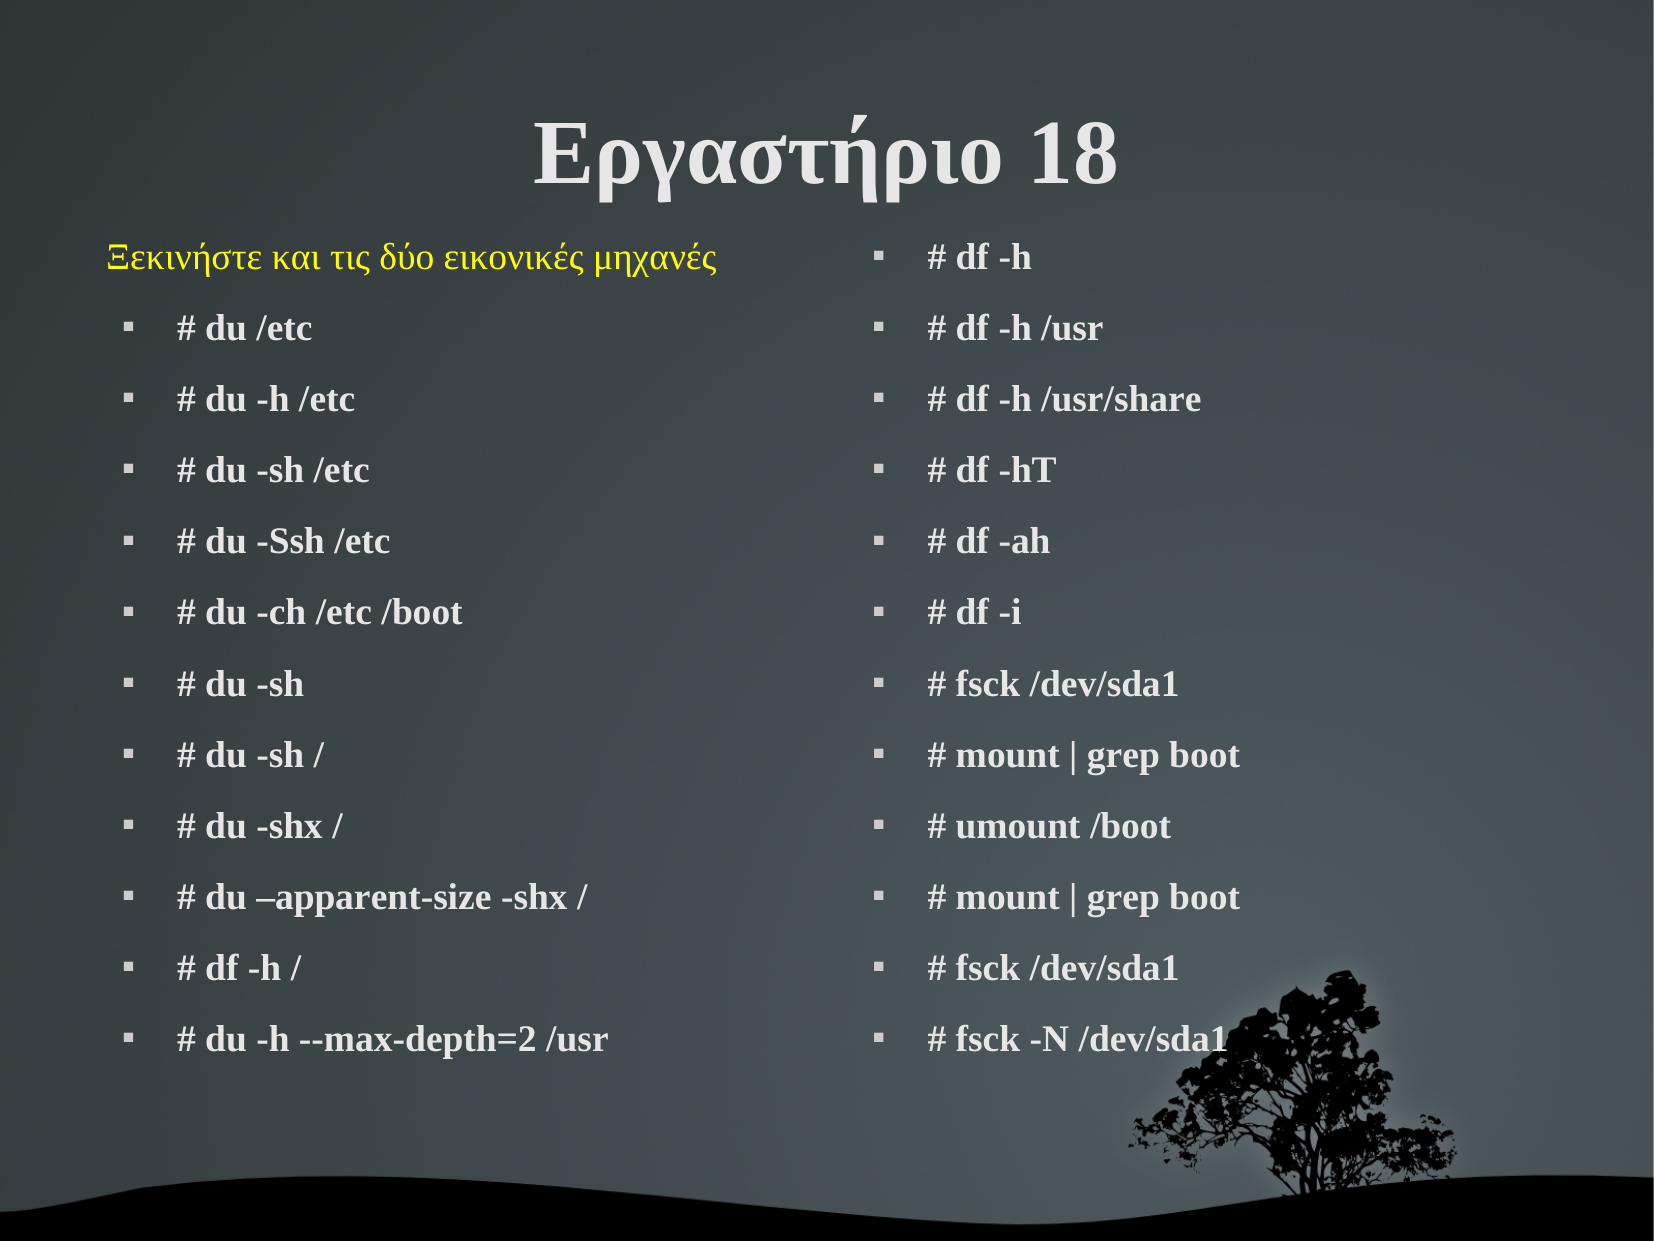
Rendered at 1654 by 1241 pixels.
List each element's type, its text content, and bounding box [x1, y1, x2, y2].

picture [0, 0, 1654, 1241]
list # df -h # df -h /usr # df -h /usr/share # df -hT # df -ah # df -i # fsck /dev/sda1 # mount | grep boot # umount /boot # mount | grep boot # fsck /dev/sda1 # fsck -N /dev/sda1 [838, 257, 1565, 1150]
title Εργαστήριο 18 [82, 49, 1571, 257]
list Ξεκινήστε και τις δύο εικονικές μηχανές # du /etc # du -h /etc # du -sh /etc # du -Ssh /etc # du -ch /etc /boot # du -sh # du -sh / # du -shx / # du –apparent-size -shx / # df -h / # du -h --max-depth=2 /usr [88, 257, 815, 1146]
